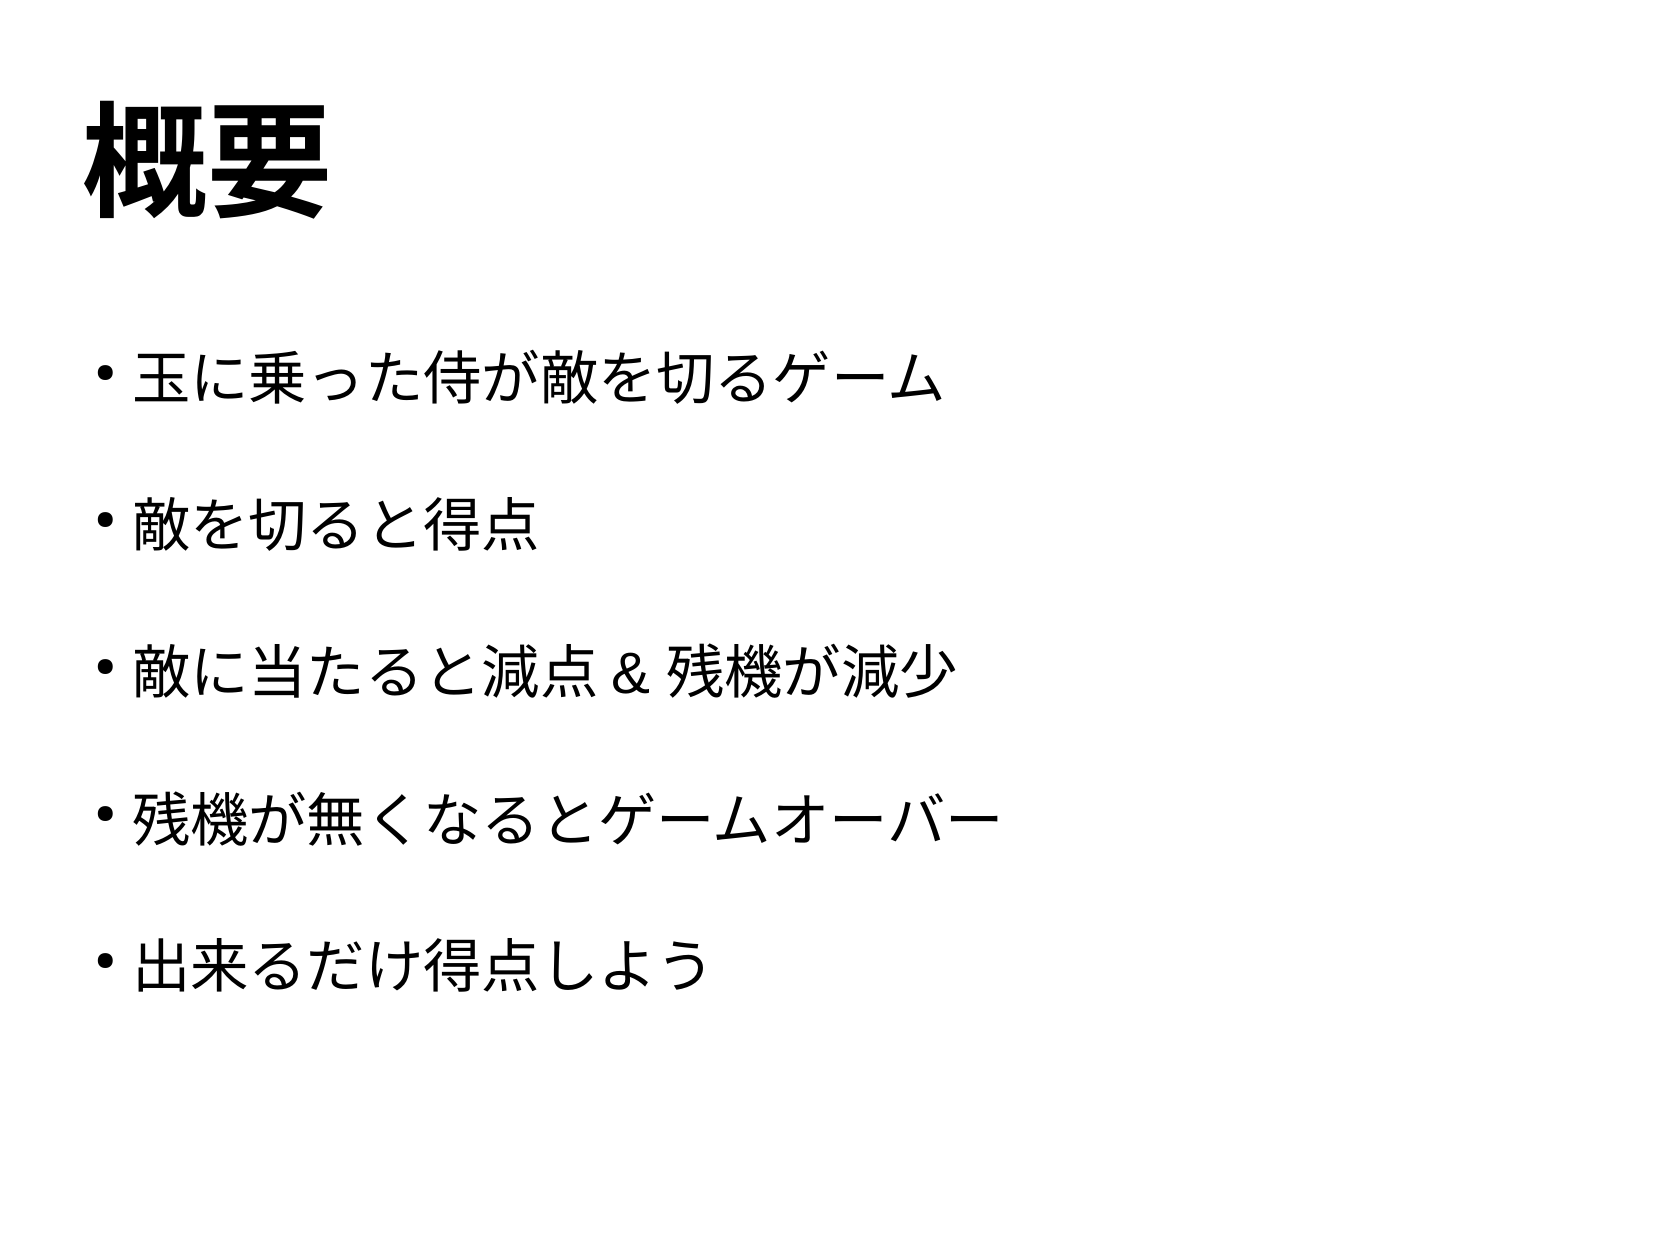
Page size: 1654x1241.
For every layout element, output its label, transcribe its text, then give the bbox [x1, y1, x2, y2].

list 玉に乗った侍が敵を切るゲーム 敵を切ると得点 敵に当たると減点 & 残機が減少 残機が無くなるとゲームオーバー 出来るだけ得点しよう [82, 290, 1571, 1010]
title 概要 [82, 49, 1571, 257]
